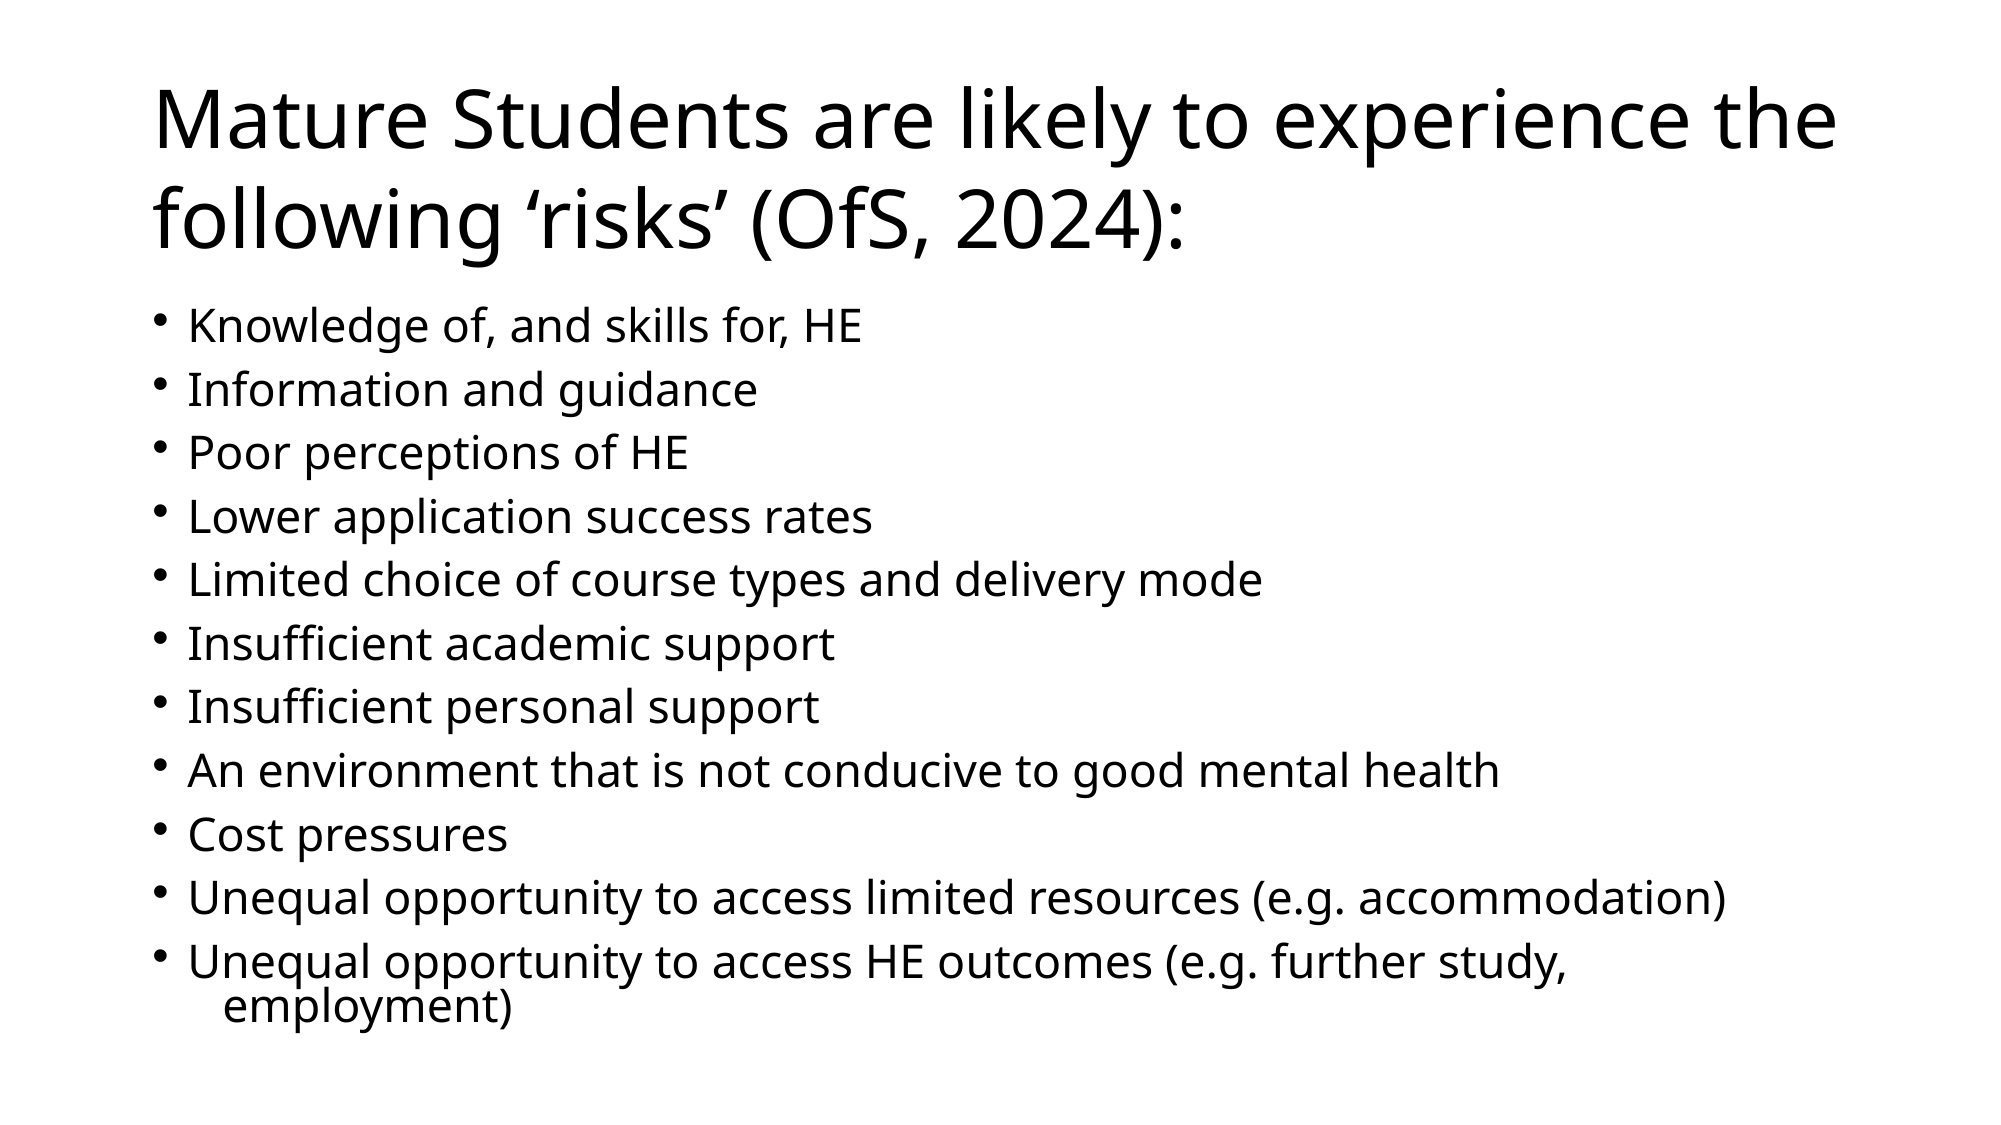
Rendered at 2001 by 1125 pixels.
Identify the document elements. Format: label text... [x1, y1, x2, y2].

list Knowledge of, and skills for, HE Information and guidance Poor perceptions of HE Lower application success rates Limited choice of course types and delivery mode Insufficient academic support Insufficient personal support An environment that is not conducive to good mental health Cost pressures Unequal opportunity to access limited resources (e.g. accommodation) Unequal opportunity to access HE outcomes (e.g. further study, employment) [137, 299, 1863, 1041]
title Mature Students are likely to experience the following ‘risks’ (OfS, 2024): [137, 59, 1863, 278]
